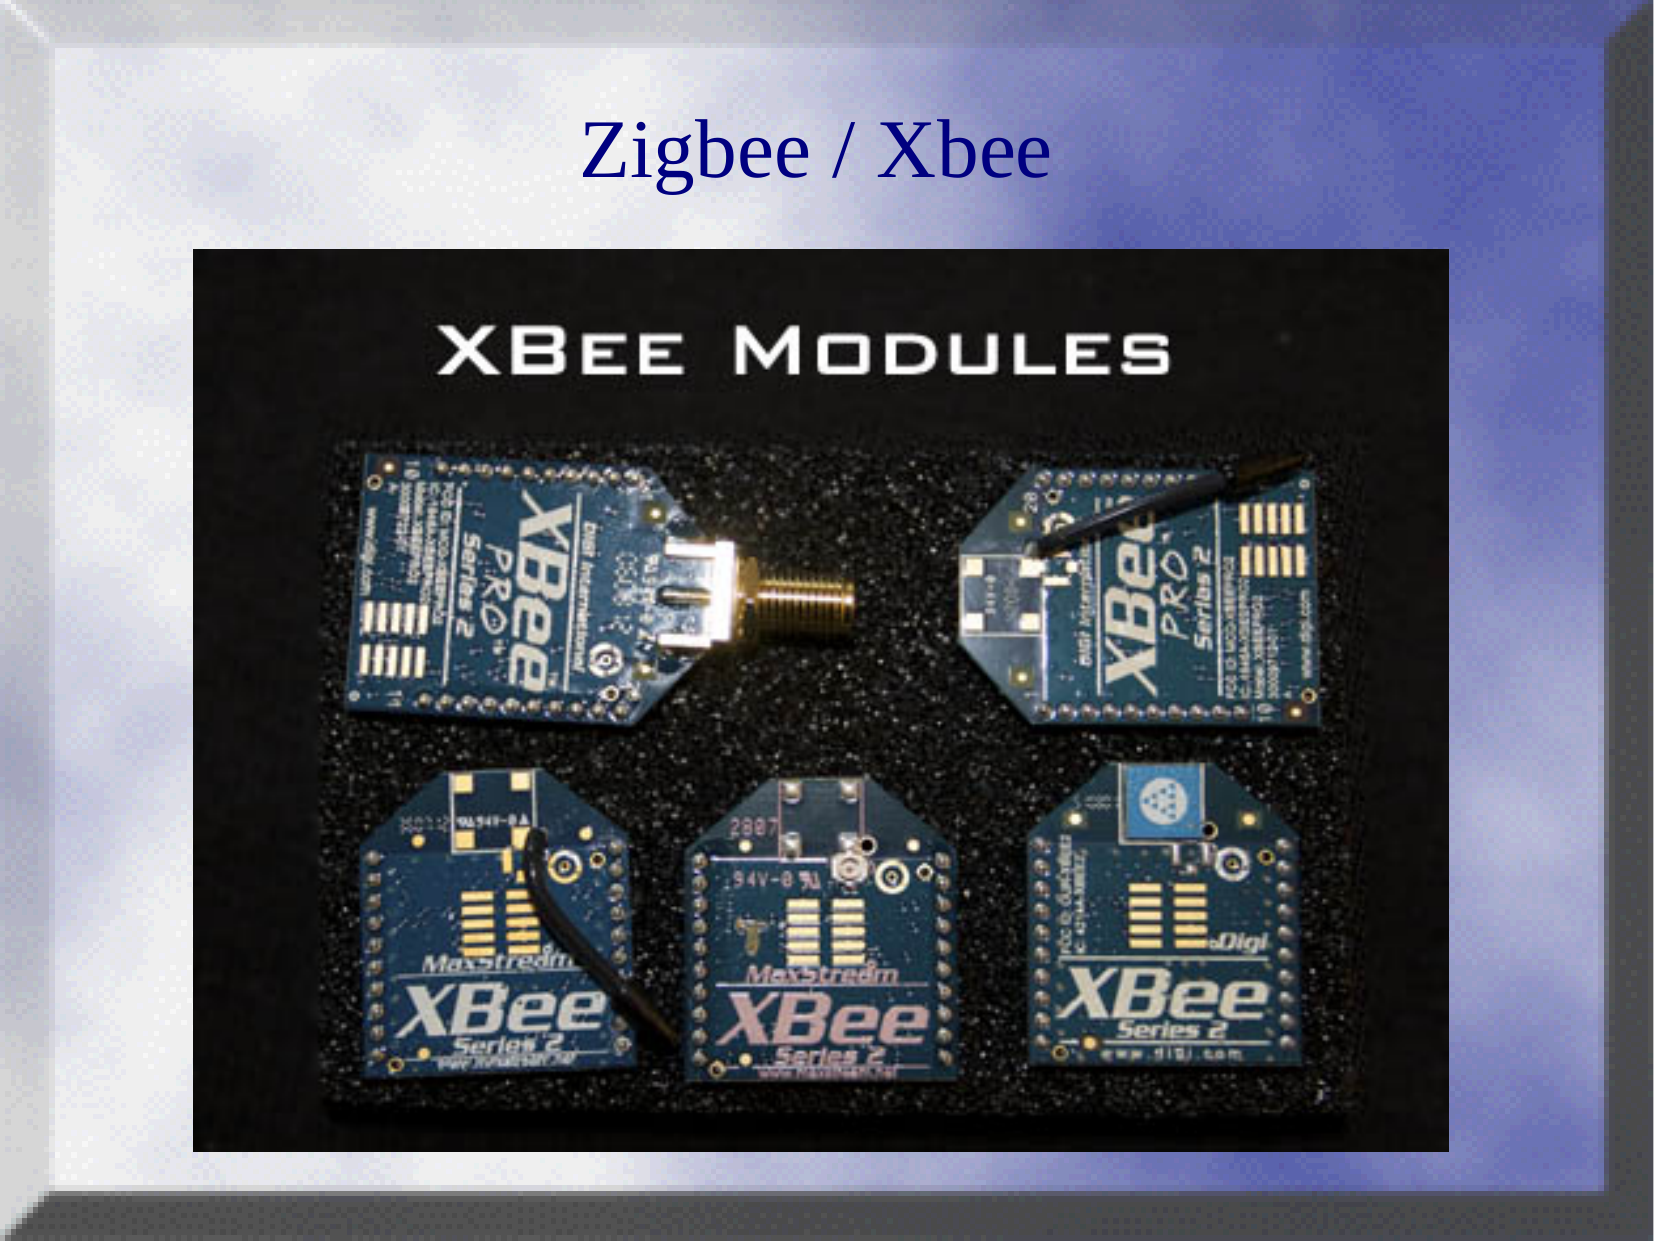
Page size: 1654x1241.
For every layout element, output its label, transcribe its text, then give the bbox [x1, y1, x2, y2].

picture [0, 0, 1654, 1241]
title Zigbee / Xbee [197, 96, 1436, 203]
